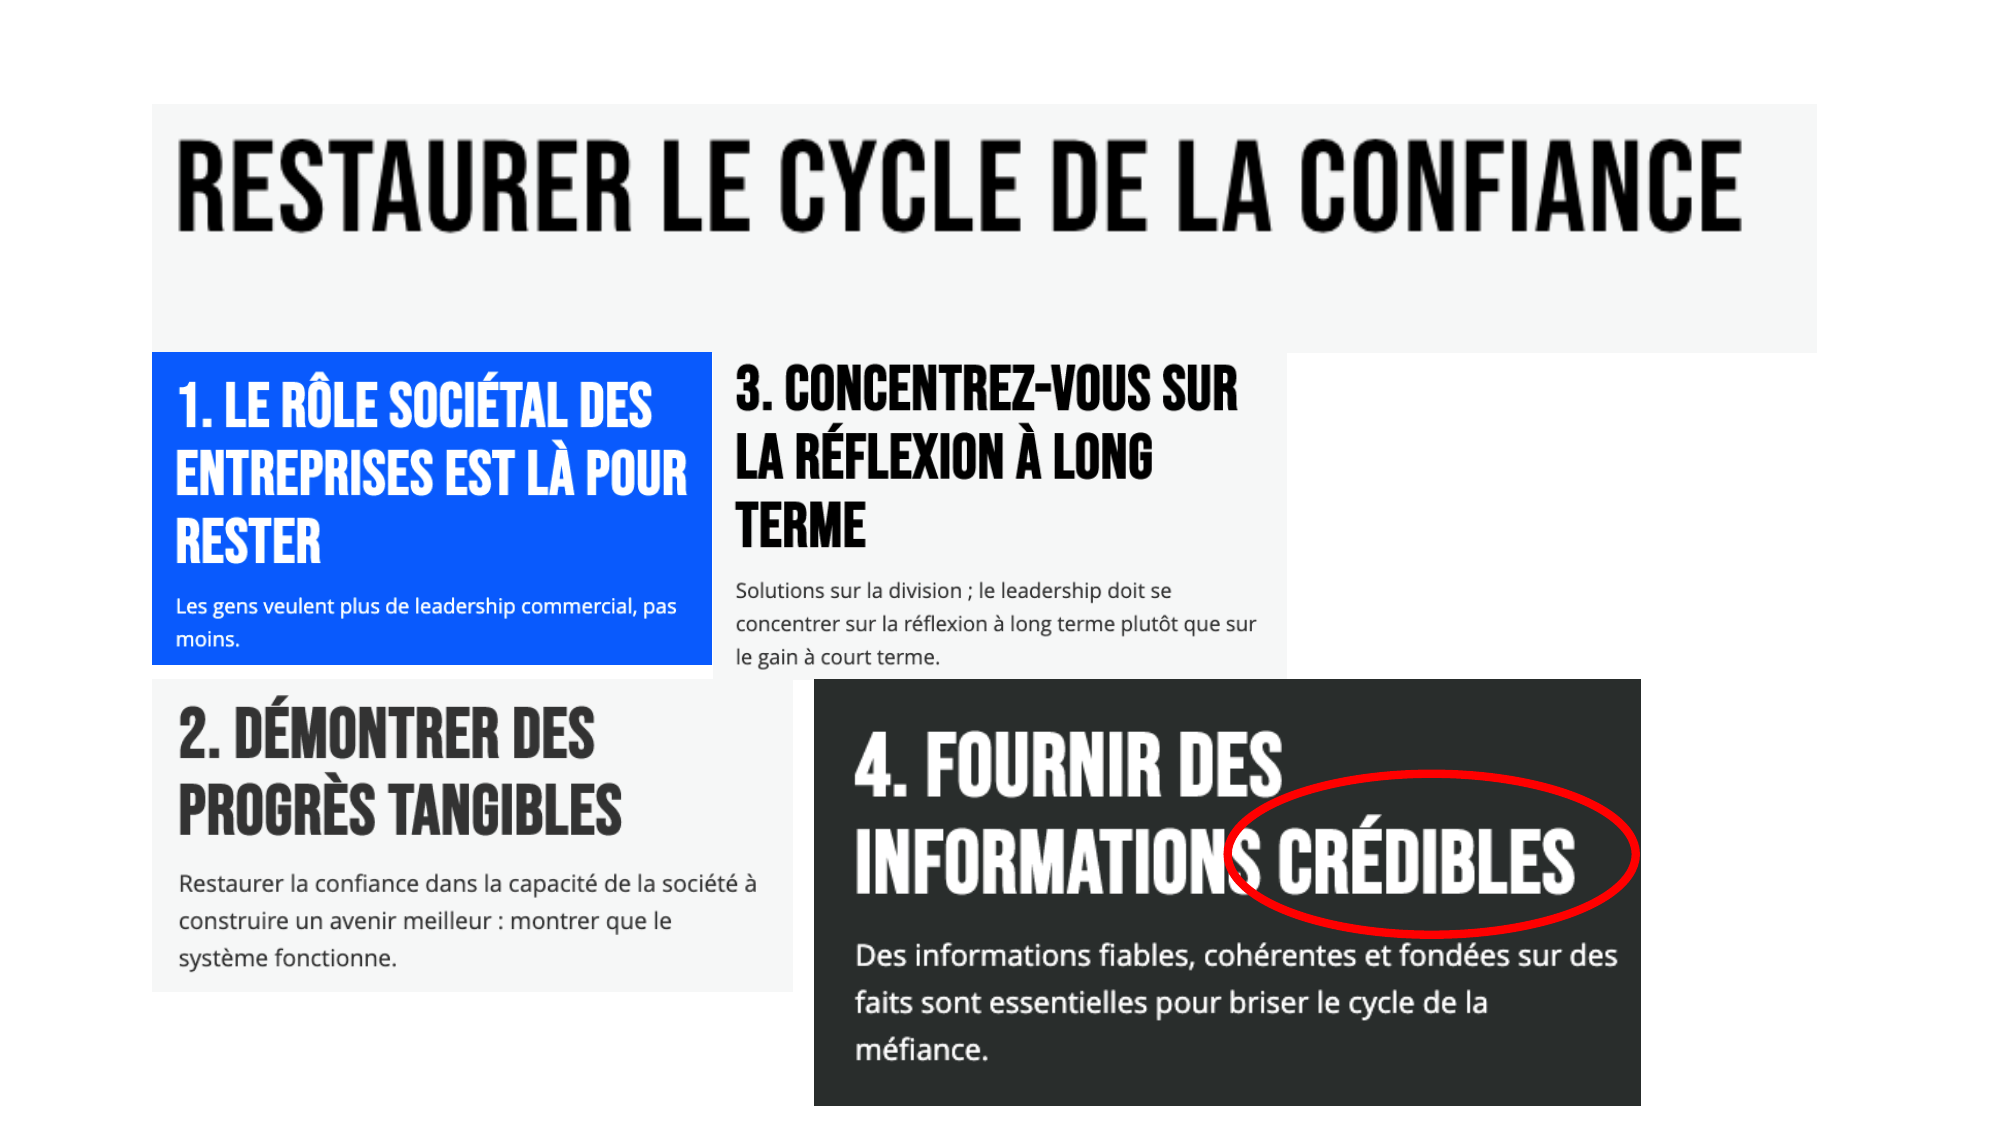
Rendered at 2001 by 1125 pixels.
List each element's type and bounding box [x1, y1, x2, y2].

picture [152, 104, 1817, 1106]
